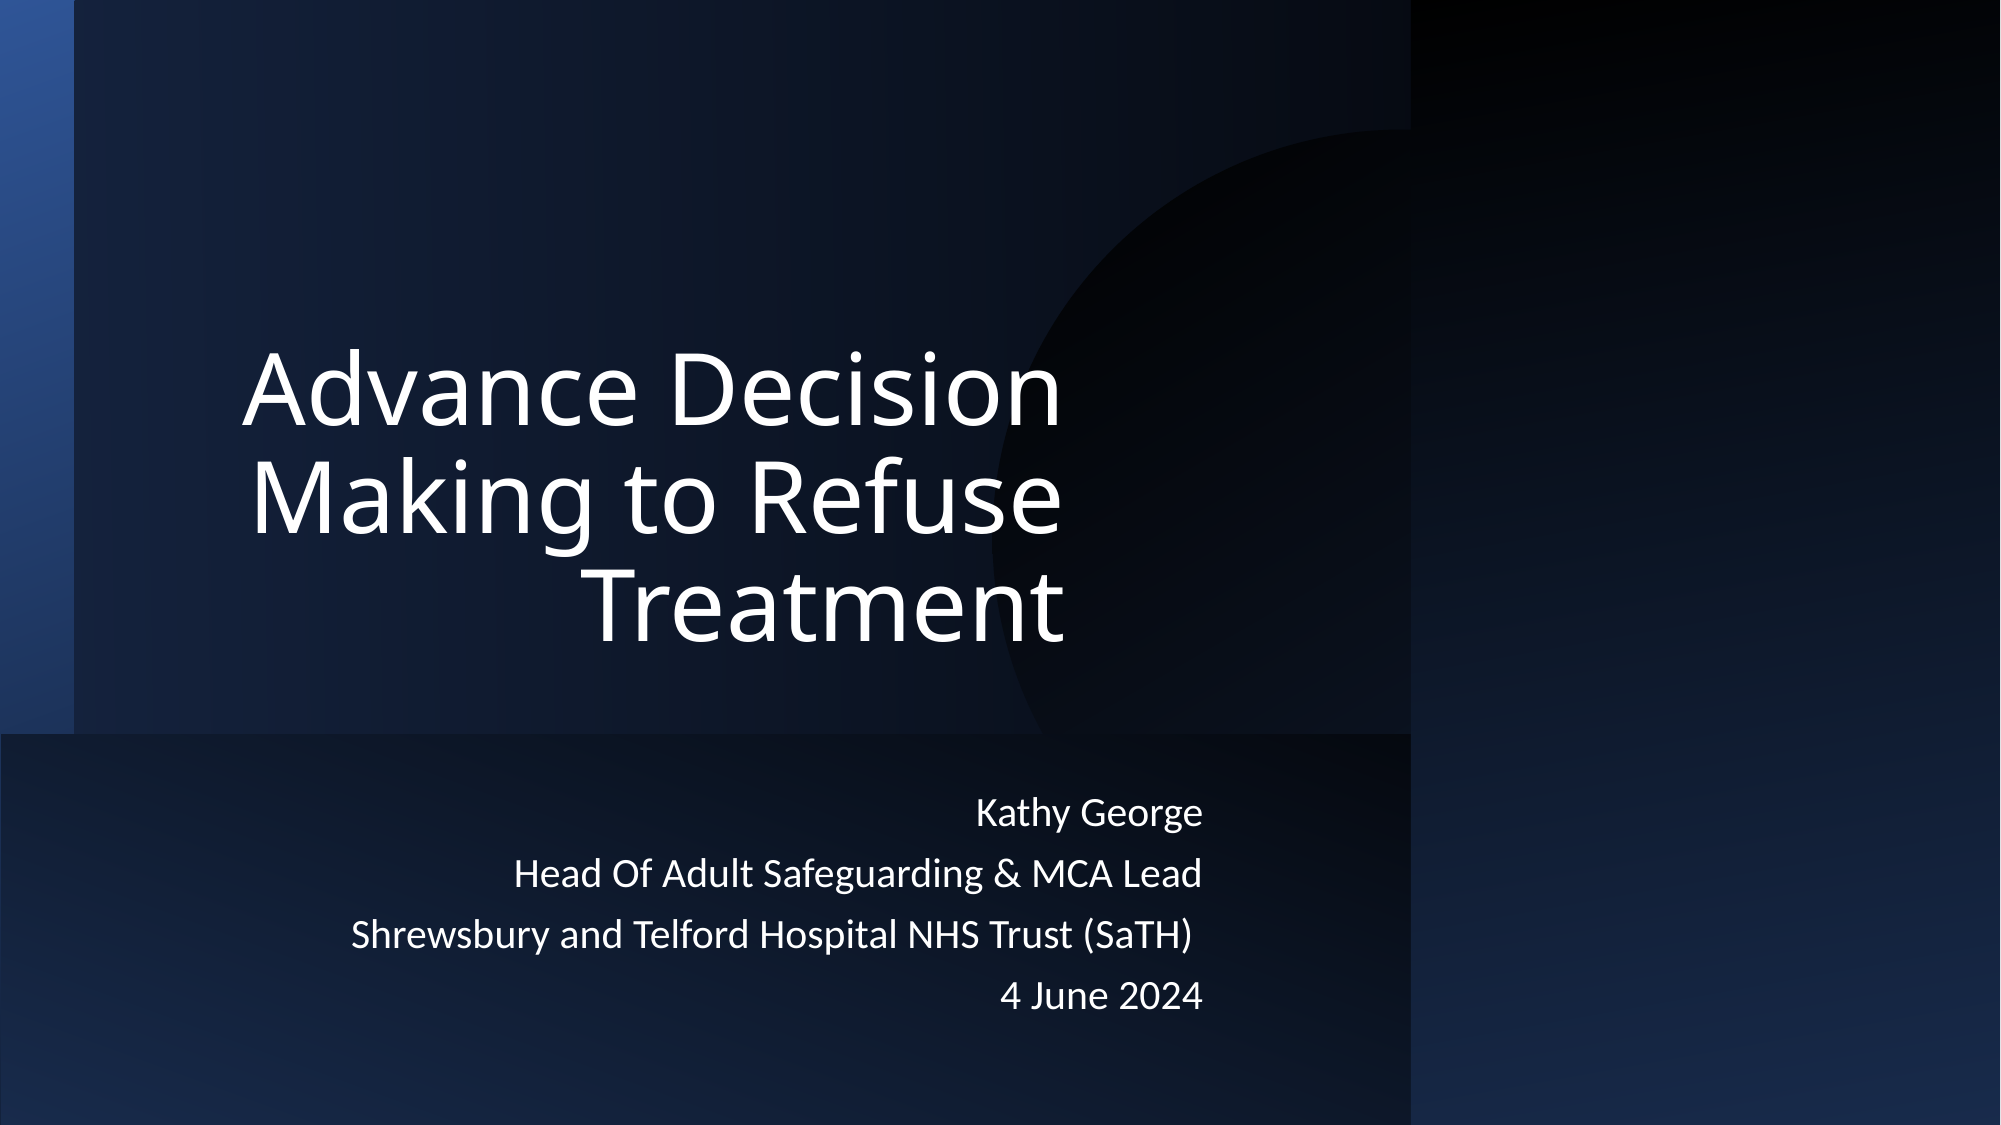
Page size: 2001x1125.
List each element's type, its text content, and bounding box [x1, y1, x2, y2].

title Advance Decision Making to Refuse Treatment [227, 134, 1310, 671]
subtitle Kathy George Head Of Adult Safeguarding & MCA Lead Shrewsbury and Telford Hospital NHS Trust (SaTH) 4 June 2024 [316, 786, 1310, 1039]
text_box [0, 0, 2000, 1125]
